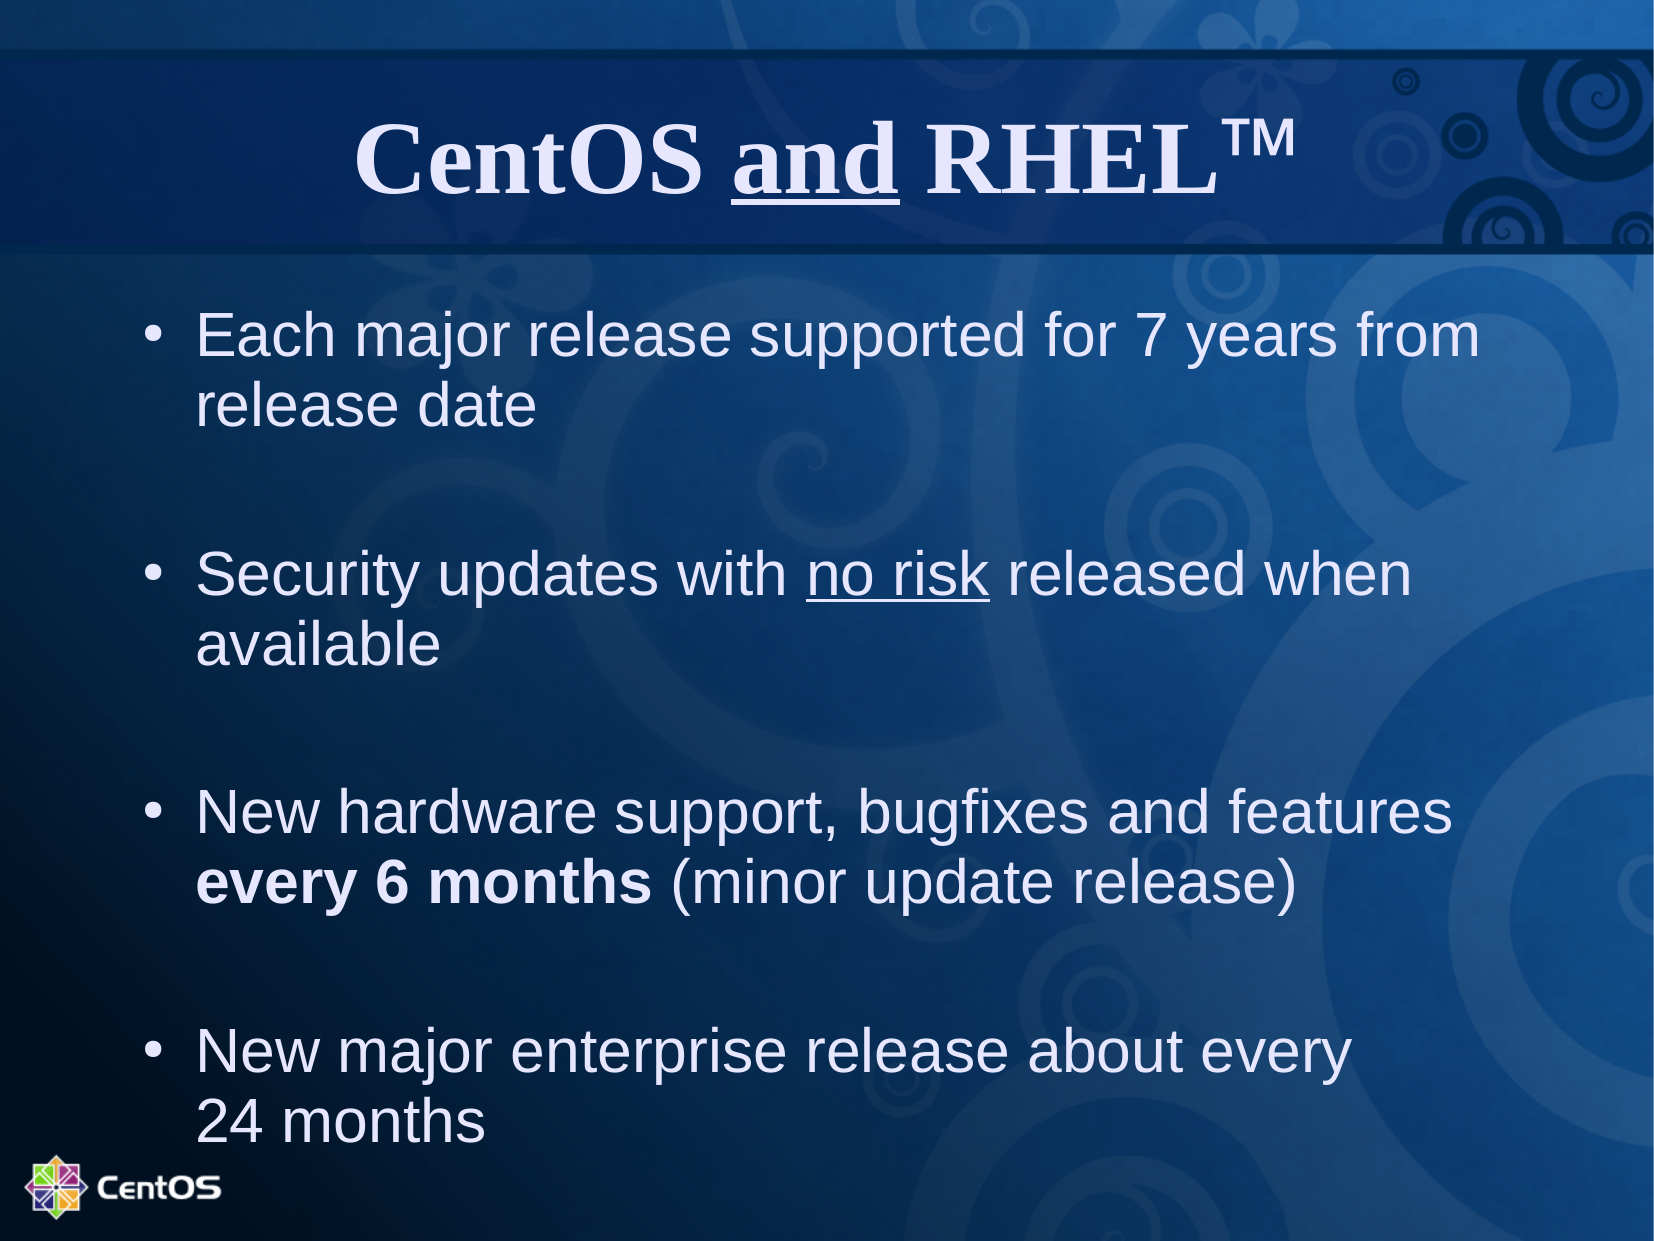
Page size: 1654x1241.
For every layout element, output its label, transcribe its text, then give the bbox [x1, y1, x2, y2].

picture [0, 0, 1654, 1241]
list Each major release supported for 7 years from release date Security updates with no risk released when available New hardware support, bugfixes and features every 6 months (minor update release) New major enterprise release about every 24 months [124, 300, 1613, 1241]
title CentOS and RHEL™ [82, 49, 1571, 257]
